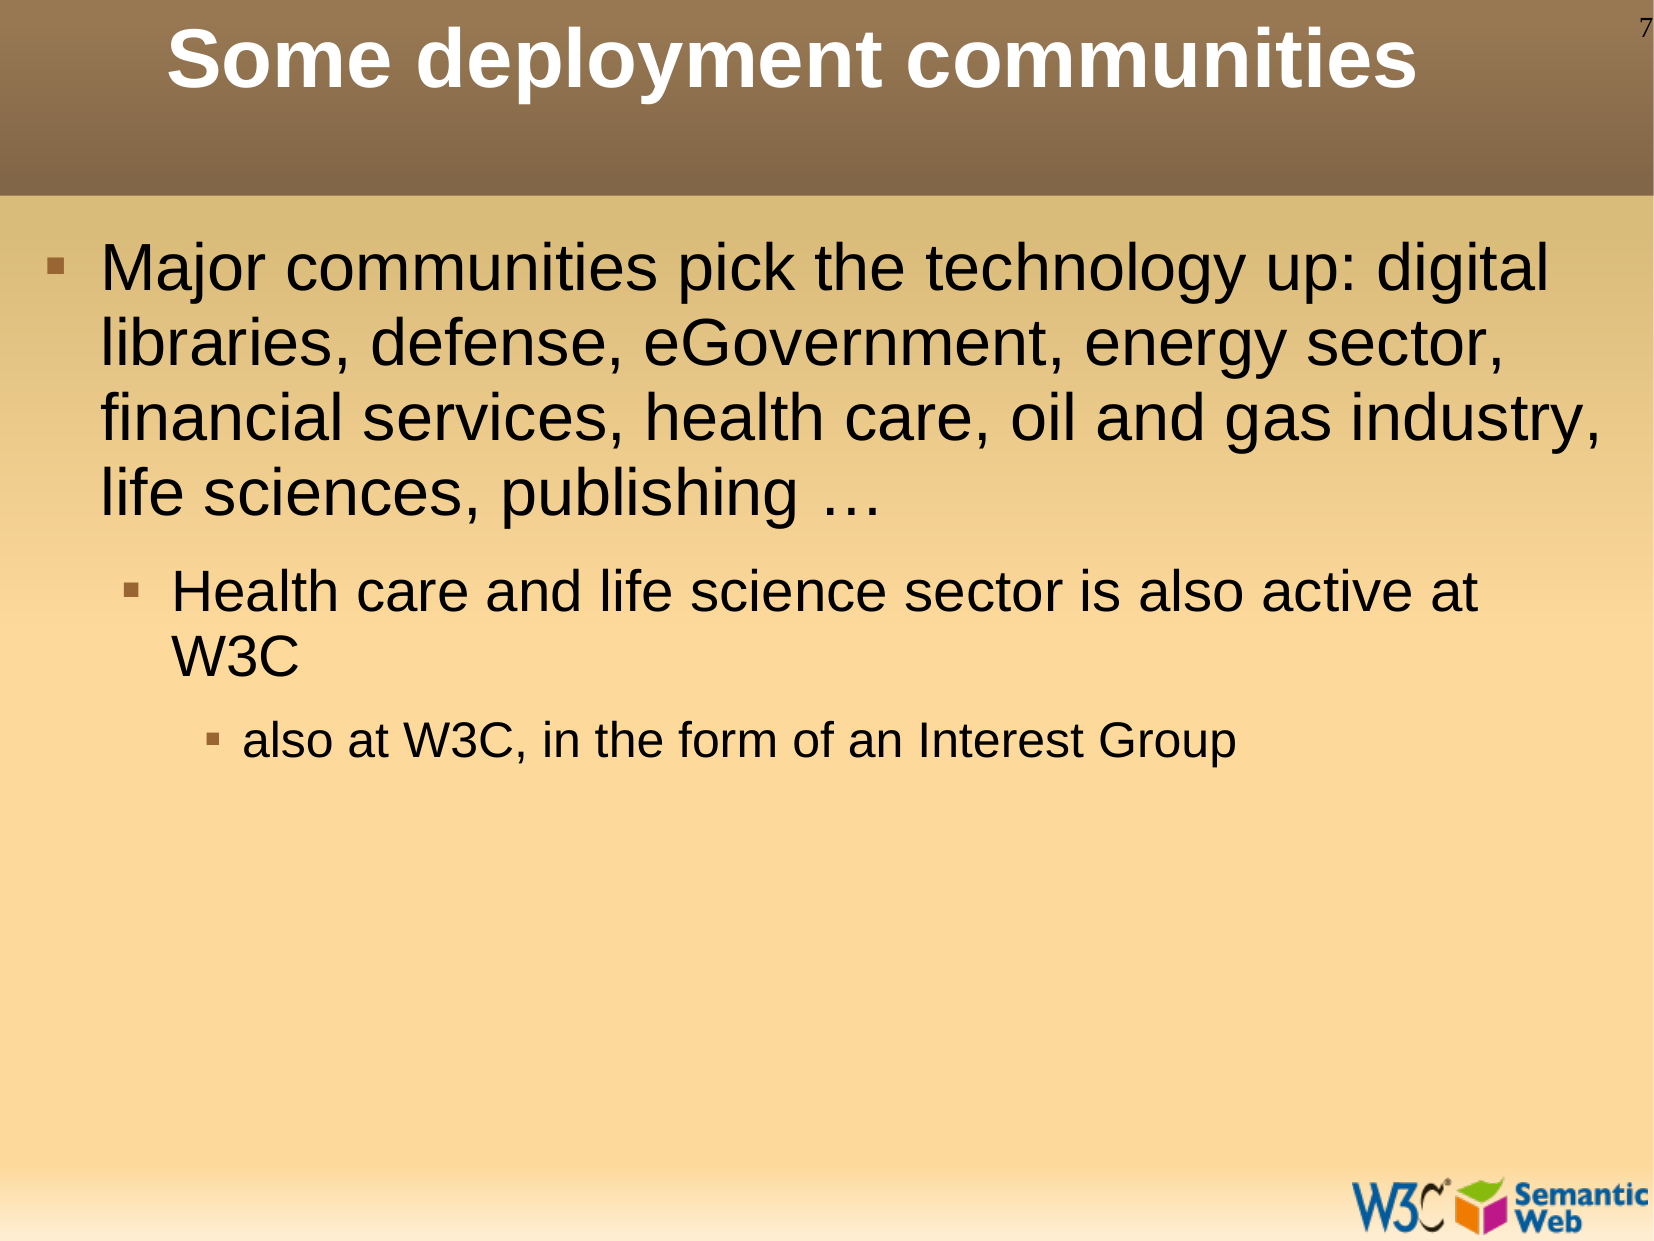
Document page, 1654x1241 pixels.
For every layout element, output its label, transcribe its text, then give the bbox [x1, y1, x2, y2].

list Major communities pick the technology up: digital libraries, defense, eGovernment, energy sector, financial services, health care, oil and gas industry, life sciences, publishing … Health care and life science sector is also active at W3C also at W3C, in the form of an Interest Group [29, 230, 1624, 1216]
title Some deployment communities [93, 7, 1493, 111]
picture [0, 0, 1654, 1241]
